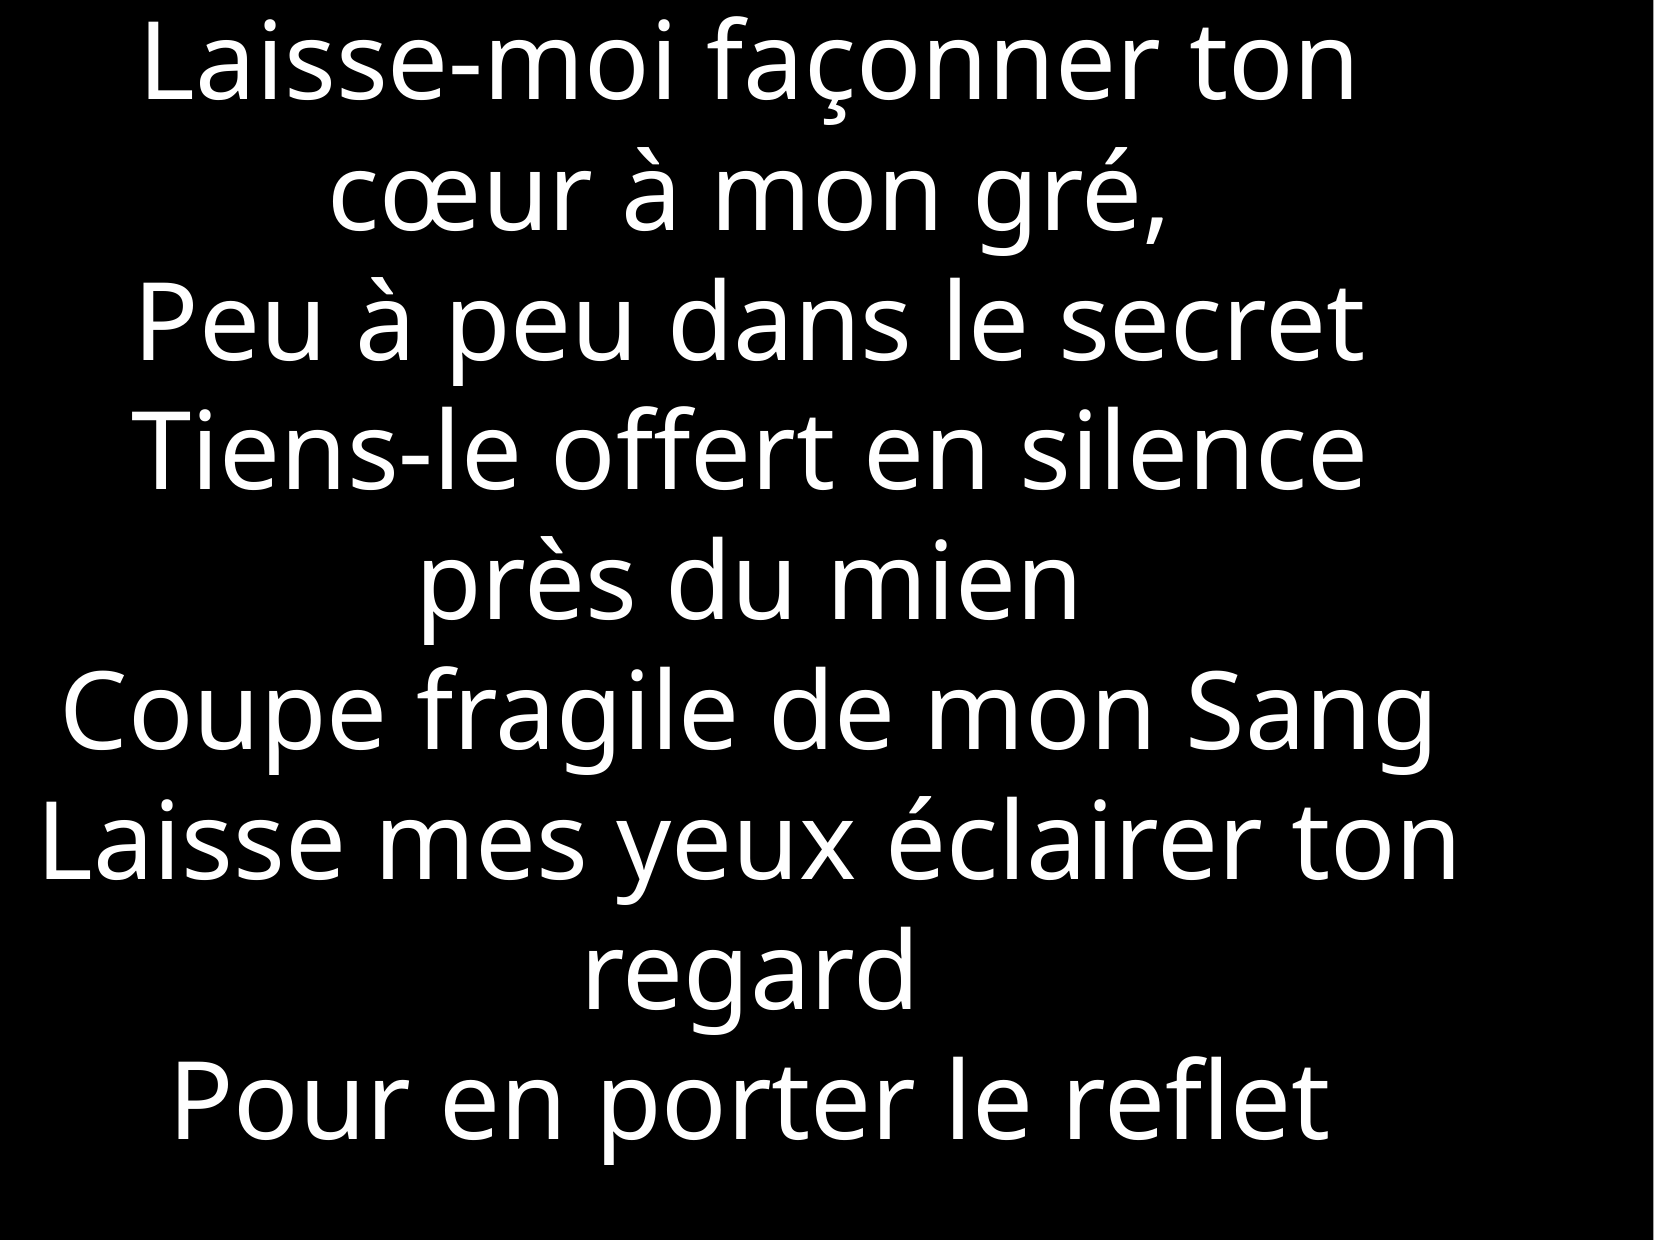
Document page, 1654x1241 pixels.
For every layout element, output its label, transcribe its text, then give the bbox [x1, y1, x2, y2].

text_box Laisse-moi façonner ton cœur à mon gré, Peu à peu dans le secret Tiens-le offert en silence près du mien Coupe fragile de mon Sang Laisse mes yeux éclairer ton regard Pour en porter le reflet [0, 314, 1501, 839]
